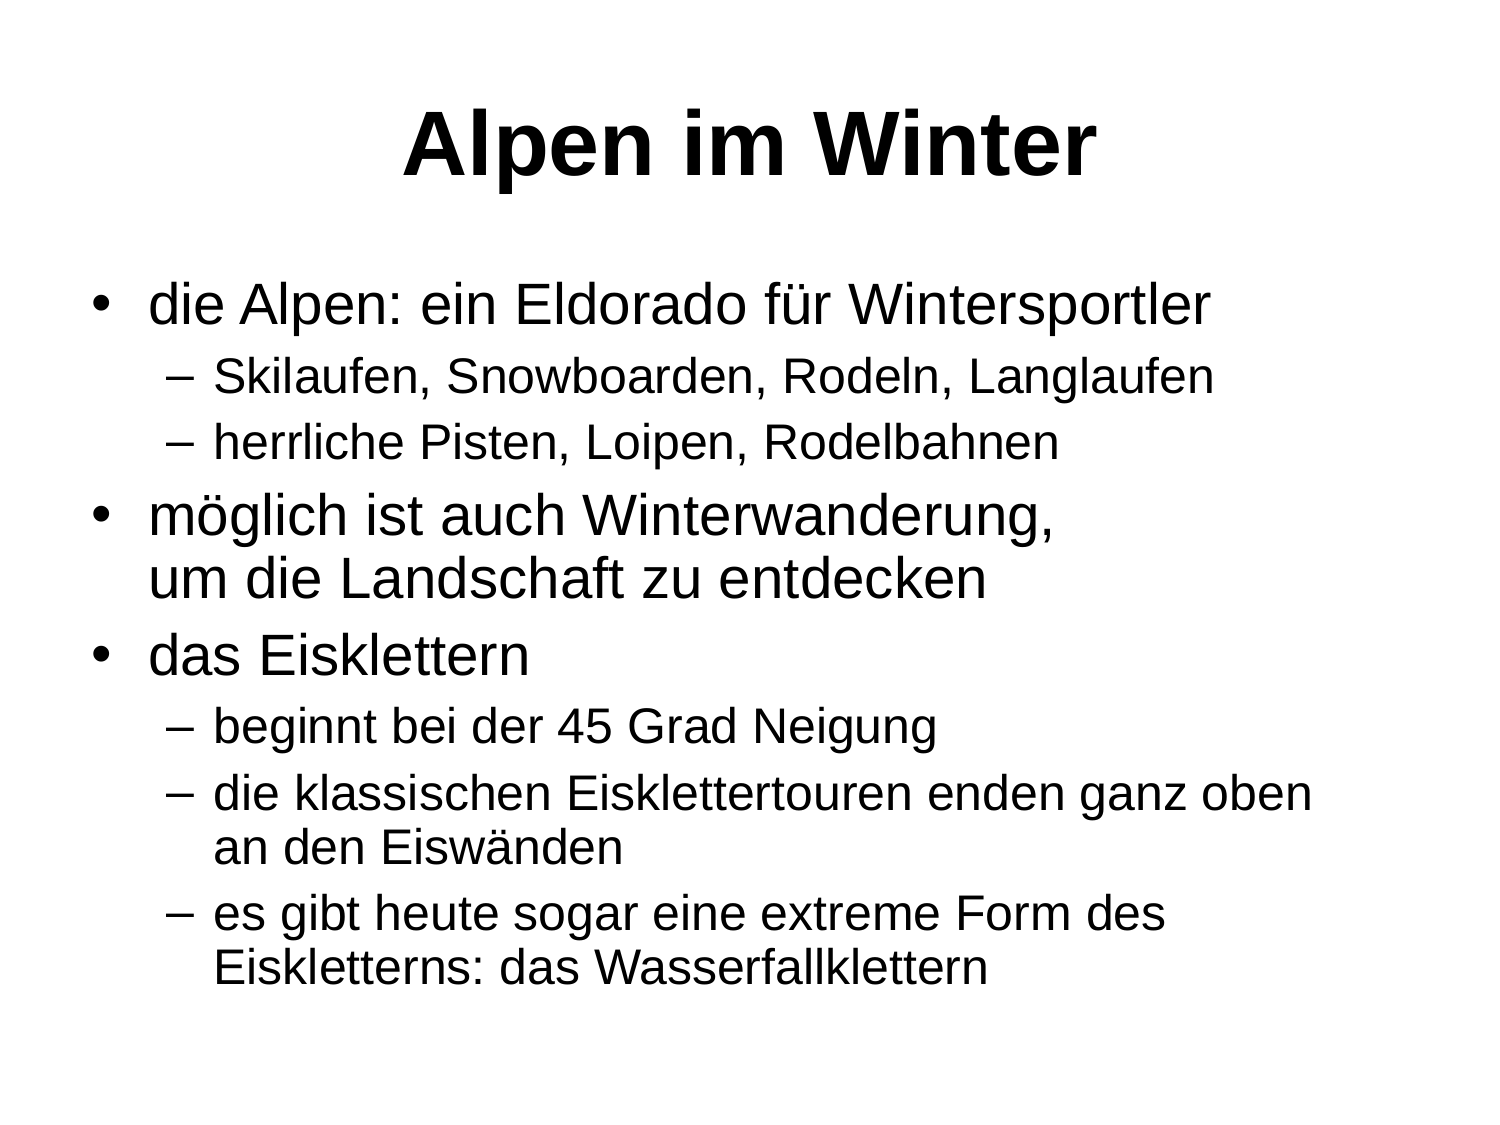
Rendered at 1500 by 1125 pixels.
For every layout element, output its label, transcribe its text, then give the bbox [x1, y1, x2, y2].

title Alpen im Winter [75, 45, 1426, 233]
list die Alpen: ein Eldorado für Wintersportler Skilaufen, Snowboarden, Rodeln, Langlaufen herrliche Pisten, Loipen, Rodelbahnen möglich ist auch Winterwanderung, um die Landschaft zu entdecken das Eisklettern beginnt bei der 45 Grad Neigung die klassischen Eisklettertouren enden ganz oben an den Eiswänden es gibt heute sogar eine extreme Form des Eiskletterns: das Wasserfallklettern [76, 267, 1427, 1010]
